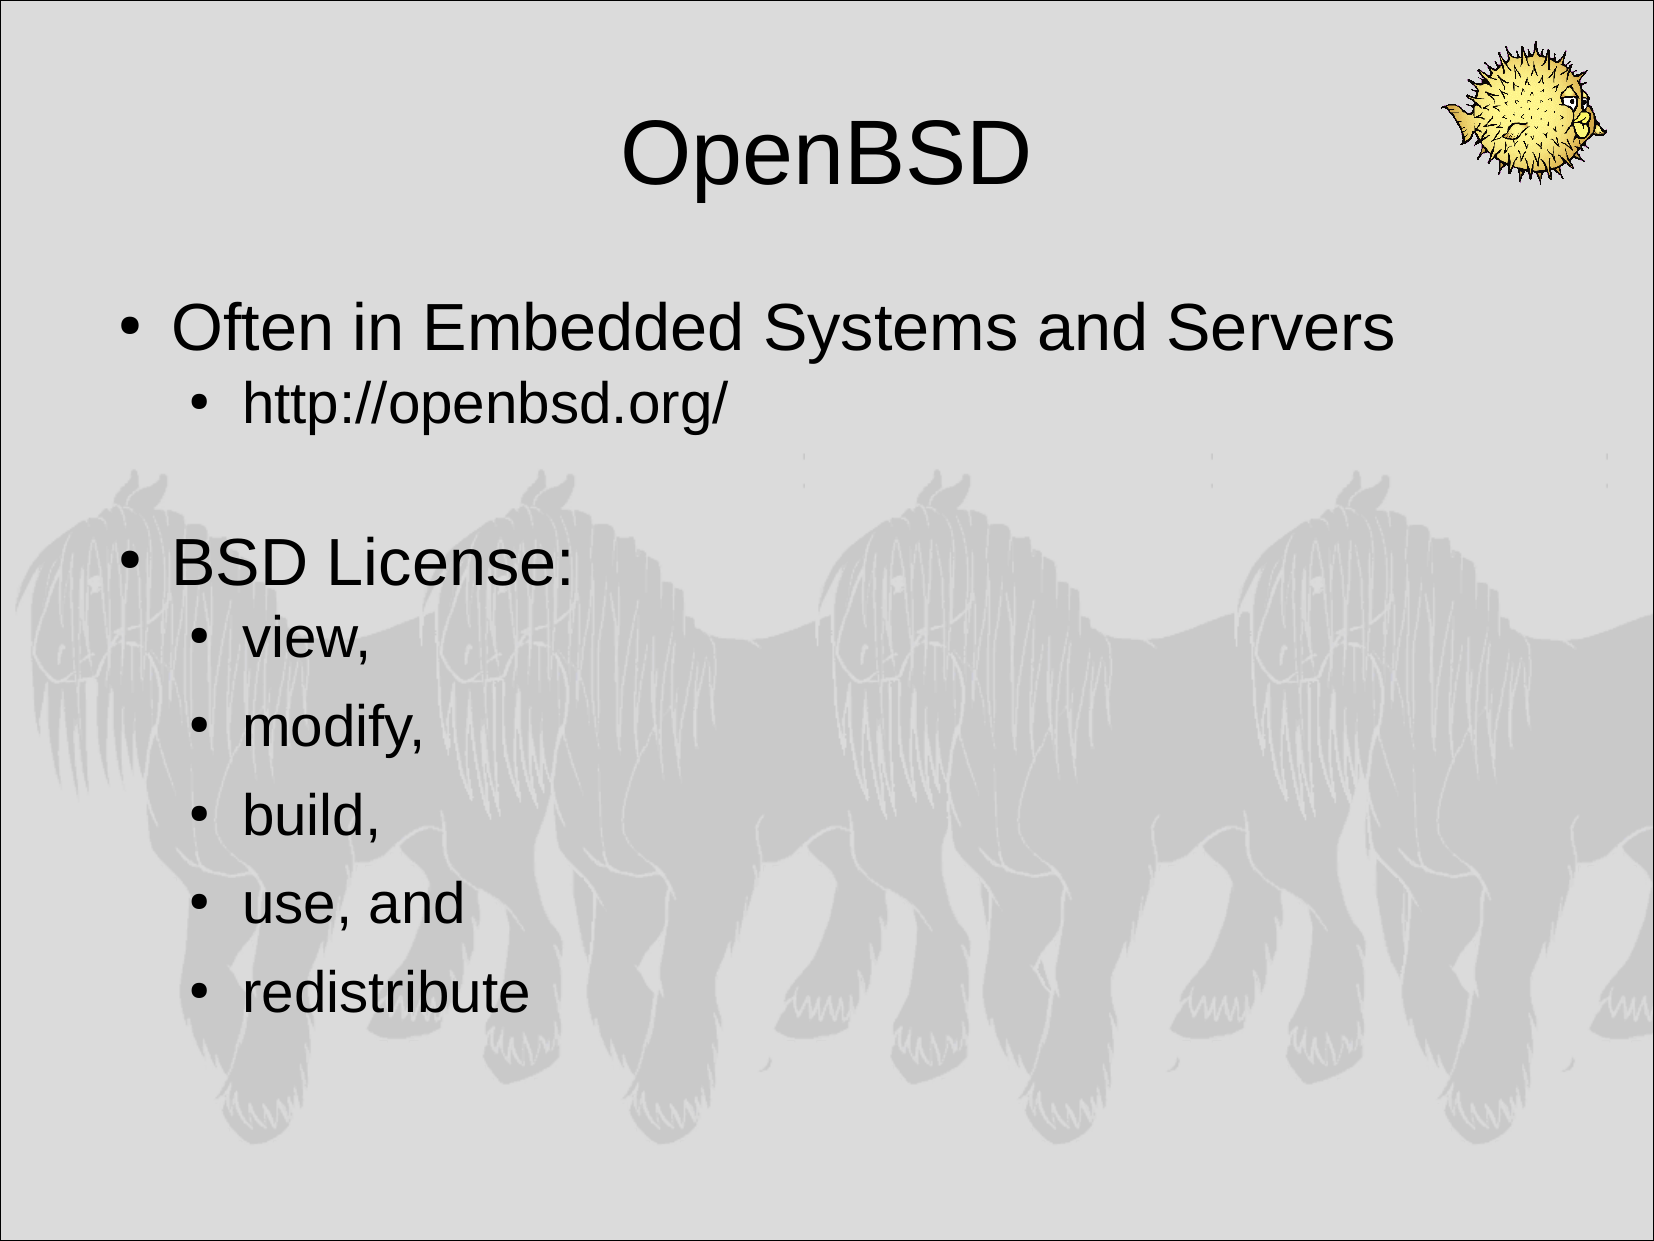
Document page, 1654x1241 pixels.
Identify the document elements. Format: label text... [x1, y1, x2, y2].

title OpenBSD [82, 56, 1571, 250]
picture [1435, 37, 1613, 188]
list Often in Embedded Systems and Servers http://openbsd.org/ BSD License: view, modify, build, use, and redistribute [82, 290, 1571, 1094]
